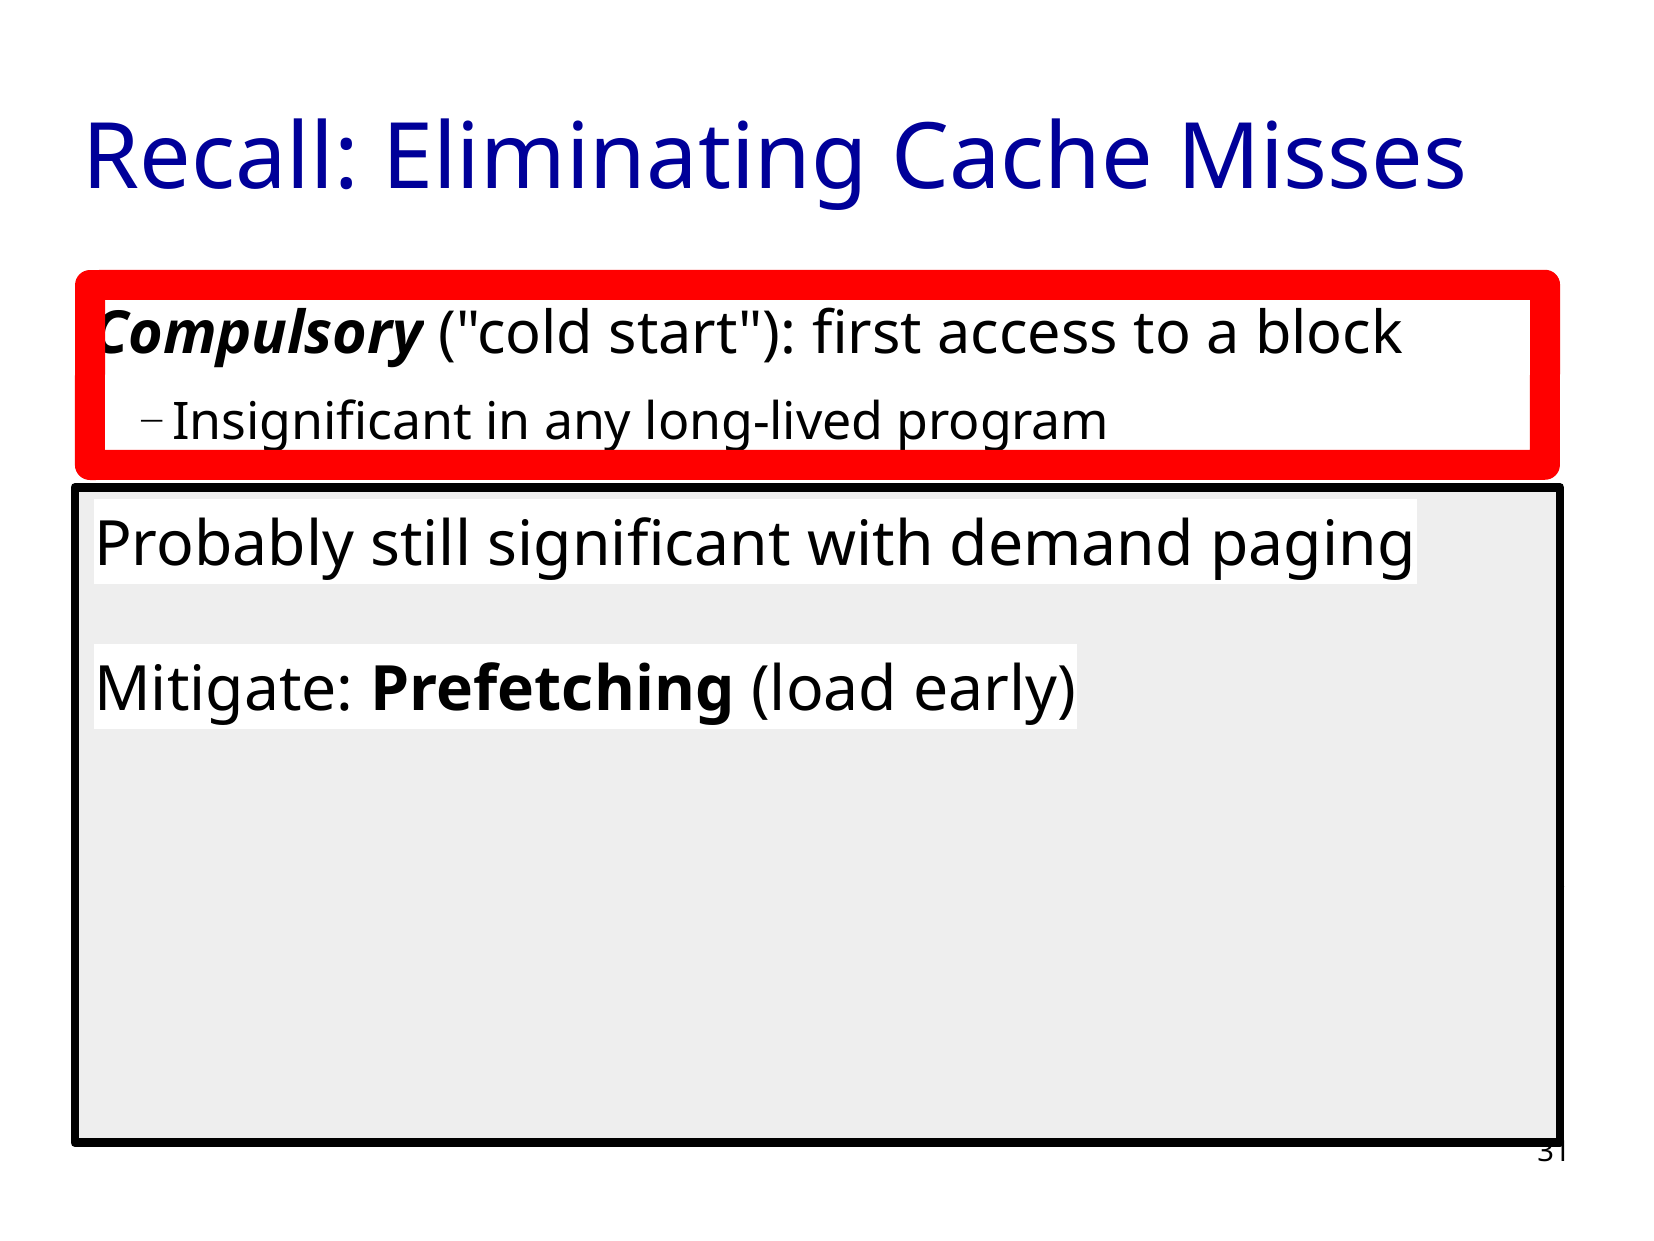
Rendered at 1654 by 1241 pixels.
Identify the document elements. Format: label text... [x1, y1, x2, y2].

list Compulsory ("cold start"): first access to a block Insignificant in any long-lived program Capacity: not enough space in cache Conflict: memory locations map to same cache location Coherence (invalidation): memory updated externally Example: multiple cores, I/O [105, 300, 1530, 449]
title Recall: Eliminating Cache Misses [82, 49, 1571, 257]
list Compulsory ("cold start"): first access to a block Insignificant in any long-lived program Capacity: not enough space in cache Conflict: memory locations map to same cache location Coherence (invalidation): memory updated externally Example: multiple cores, I/O [60, 290, 1571, 1096]
text_box Probably still significant with demand paging Mitigate: Prefetching (load early) [75, 487, 1561, 1143]
